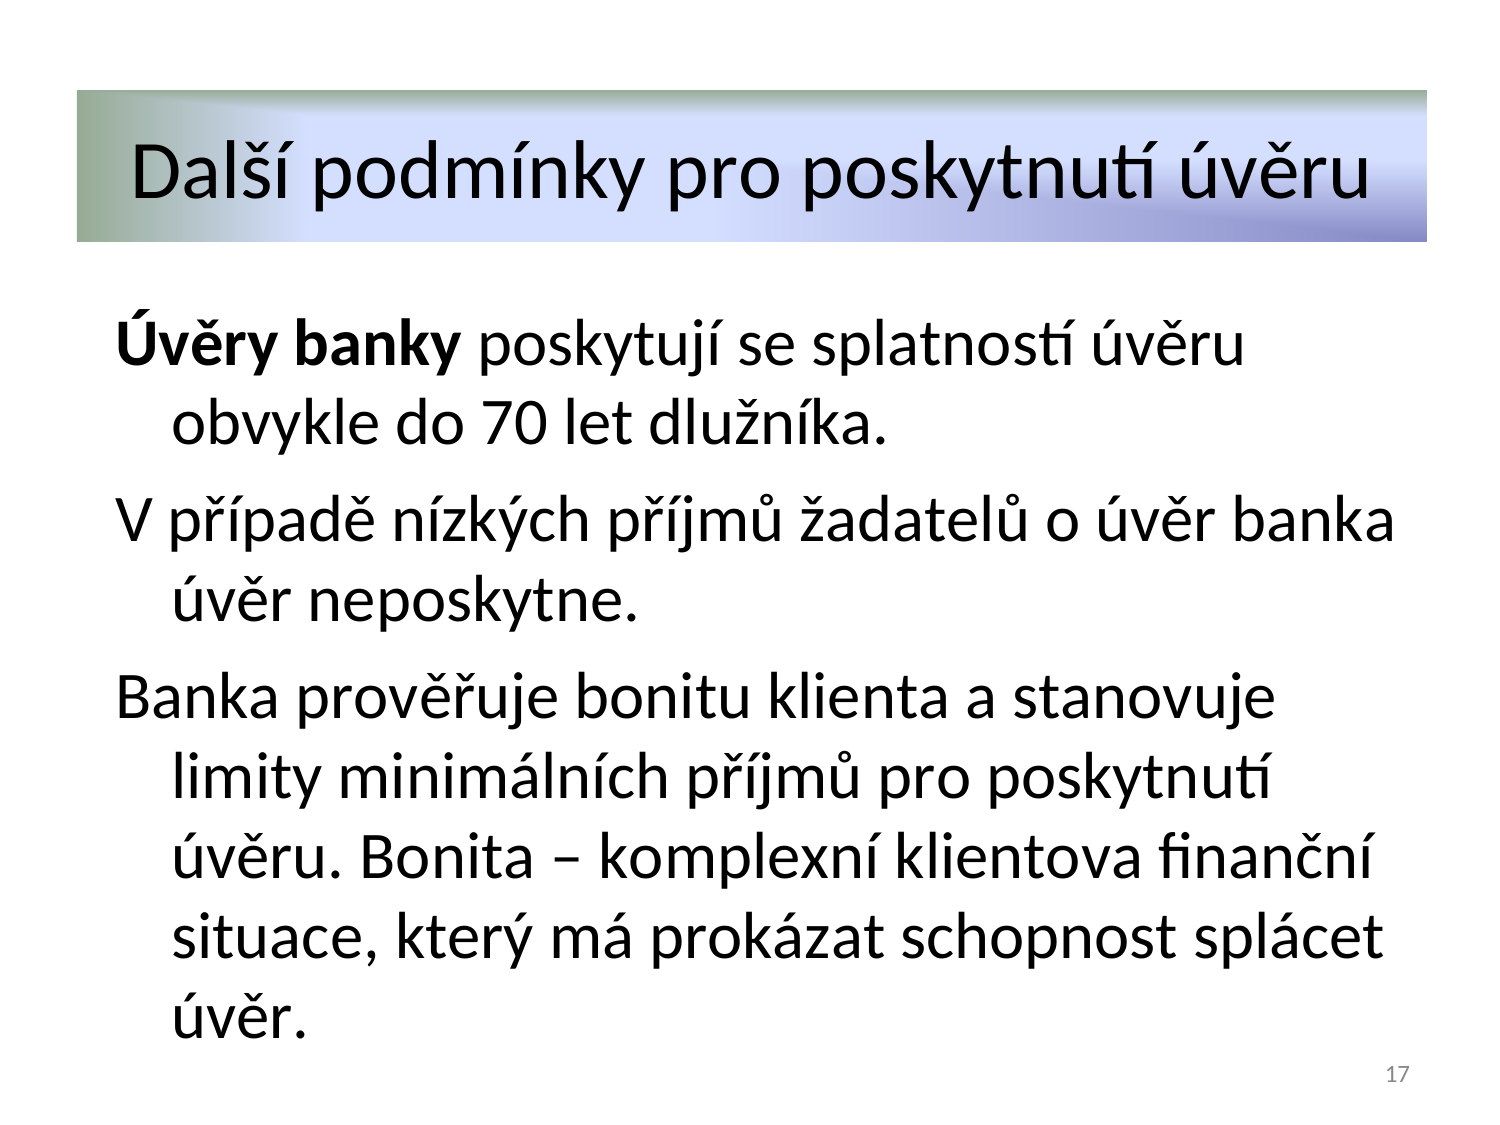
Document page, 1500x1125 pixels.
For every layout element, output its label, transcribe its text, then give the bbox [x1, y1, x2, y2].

text_box <číslo> [1074, 1042, 1426, 1103]
title Další podmínky pro poskytnutí úvěru [76, 90, 1427, 242]
list Úvěry banky poskytují se splatností úvěru obvykle do 70 let dlužníka. V případě nízkých příjmů žadatelů o úvěr banka úvěr neposkytne. Banka prověřuje bonitu klienta a stanovuje limity minimálních příjmů pro poskytnutí úvěru. Bonita – komplexní klientova finanční situace, který má prokázat schopnost splácet úvěr. [100, 290, 1436, 1125]
